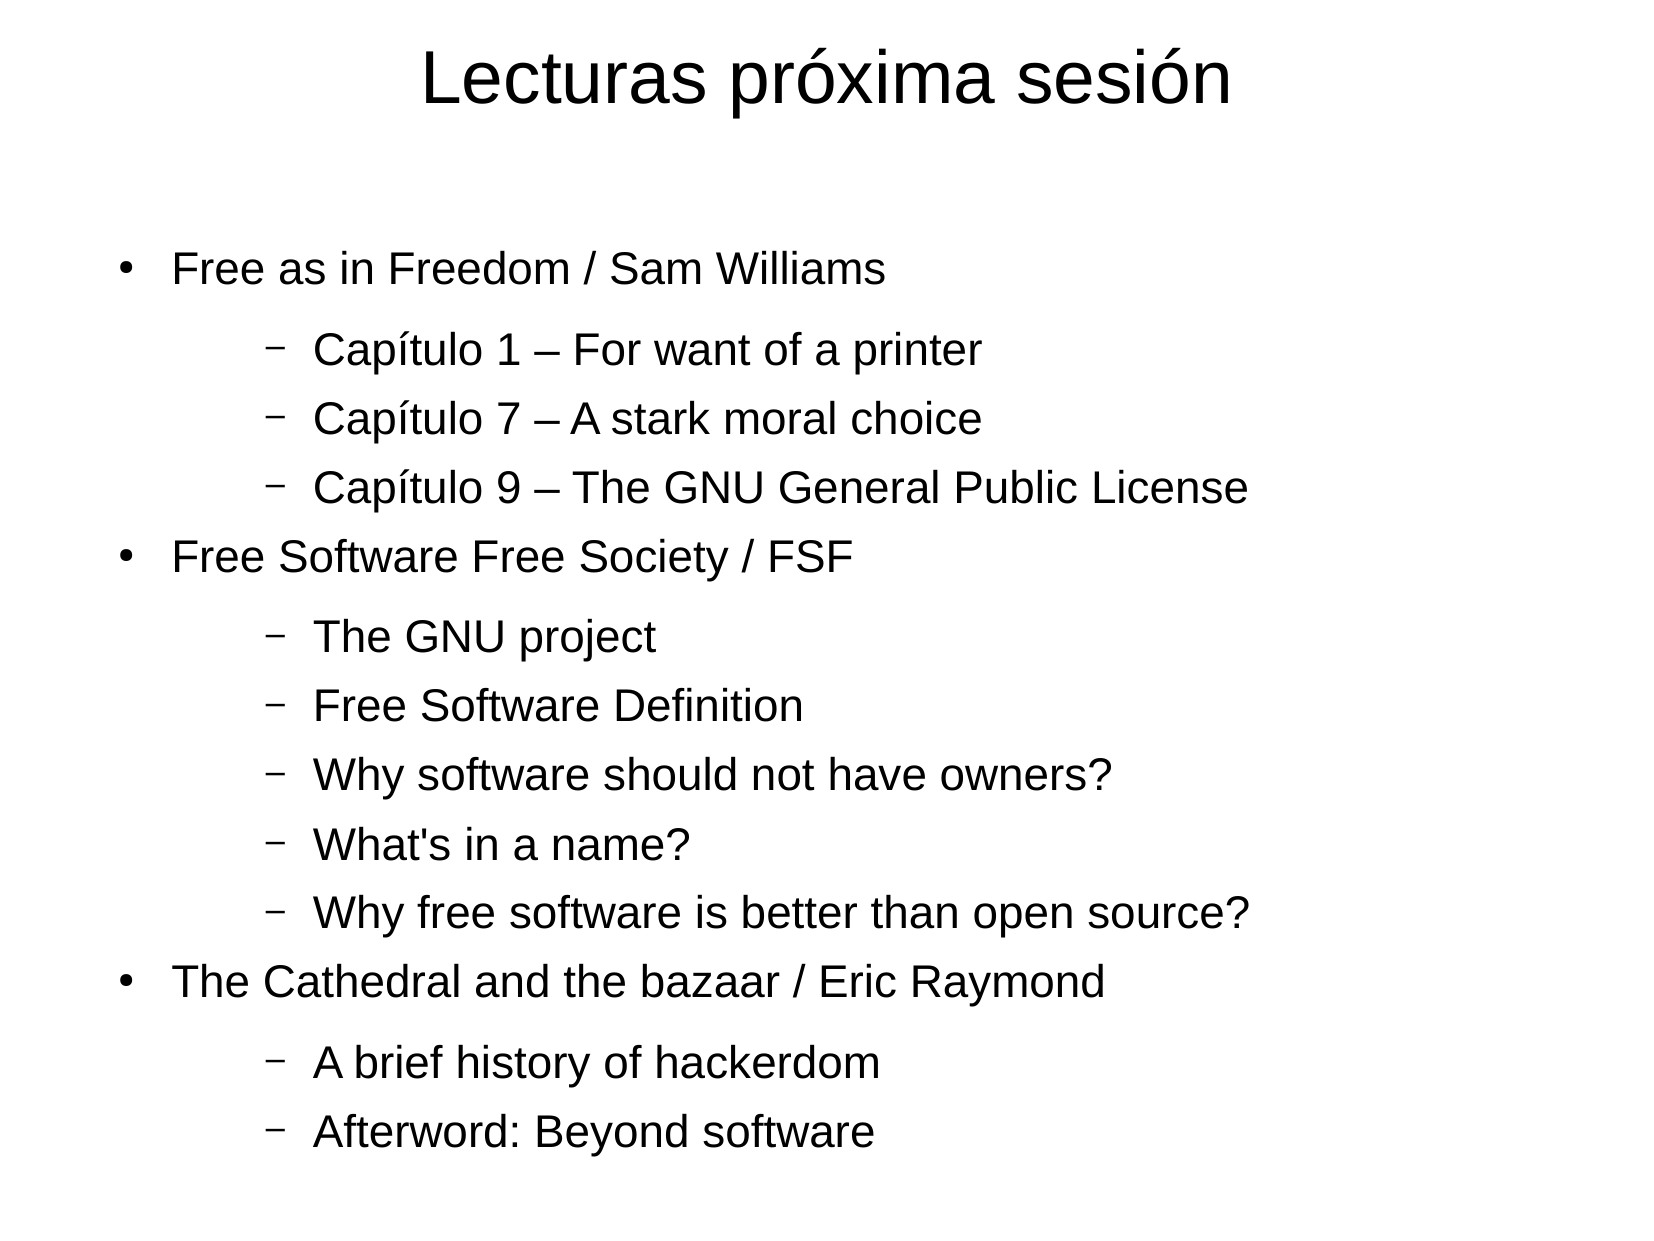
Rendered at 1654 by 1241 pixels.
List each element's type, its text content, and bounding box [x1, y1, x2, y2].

list Free as in Freedom / Sam Williams Capítulo 1 – For want of a printer Capítulo 7 – A stark moral choice Capítulo 9 – The GNU General Public License Free Software Free Society / FSF The GNU project Free Software Definition Why software should not have owners? What's in a name? Why free software is better than open source? The Cathedral and the bazaar / Eric Raymond A brief history of hackerdom Afterword: Beyond software [100, 242, 1589, 1158]
title Lecturas próxima sesión [82, 8, 1571, 147]
